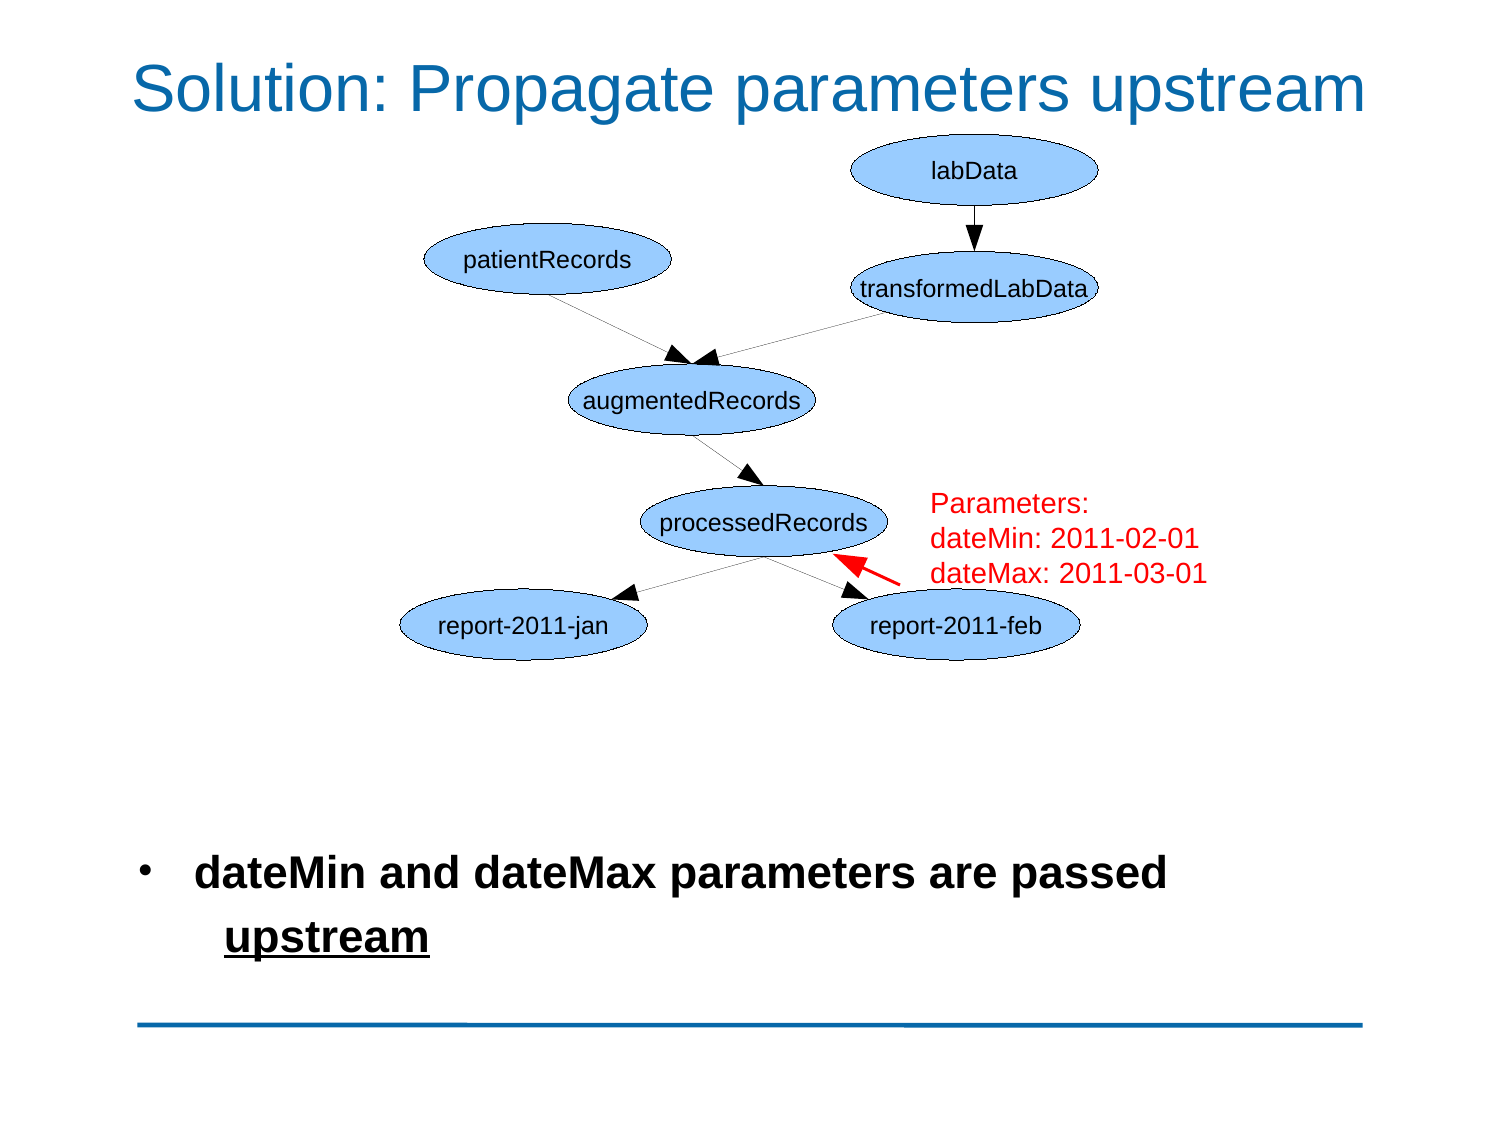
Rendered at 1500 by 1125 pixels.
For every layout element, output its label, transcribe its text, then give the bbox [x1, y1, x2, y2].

text_box report-2011-feb [832, 591, 1081, 661]
text_box augmentedRecords [568, 364, 816, 436]
list dateMin and dateMax parameters are passed upstream [115, 825, 1387, 1005]
text_box labData [850, 149, 1099, 206]
text_box Parameters: dateMin: 2011-02-01 dateMax: 2011-03-01 [915, 477, 1232, 597]
title Solution: Propagate parameters upstream [0, 6, 1500, 149]
text_box report-2011-jan [399, 588, 648, 661]
text_box processedRecords [640, 485, 888, 557]
text_box transformedLabData [850, 251, 1099, 323]
text_box patientRecords [423, 223, 672, 295]
